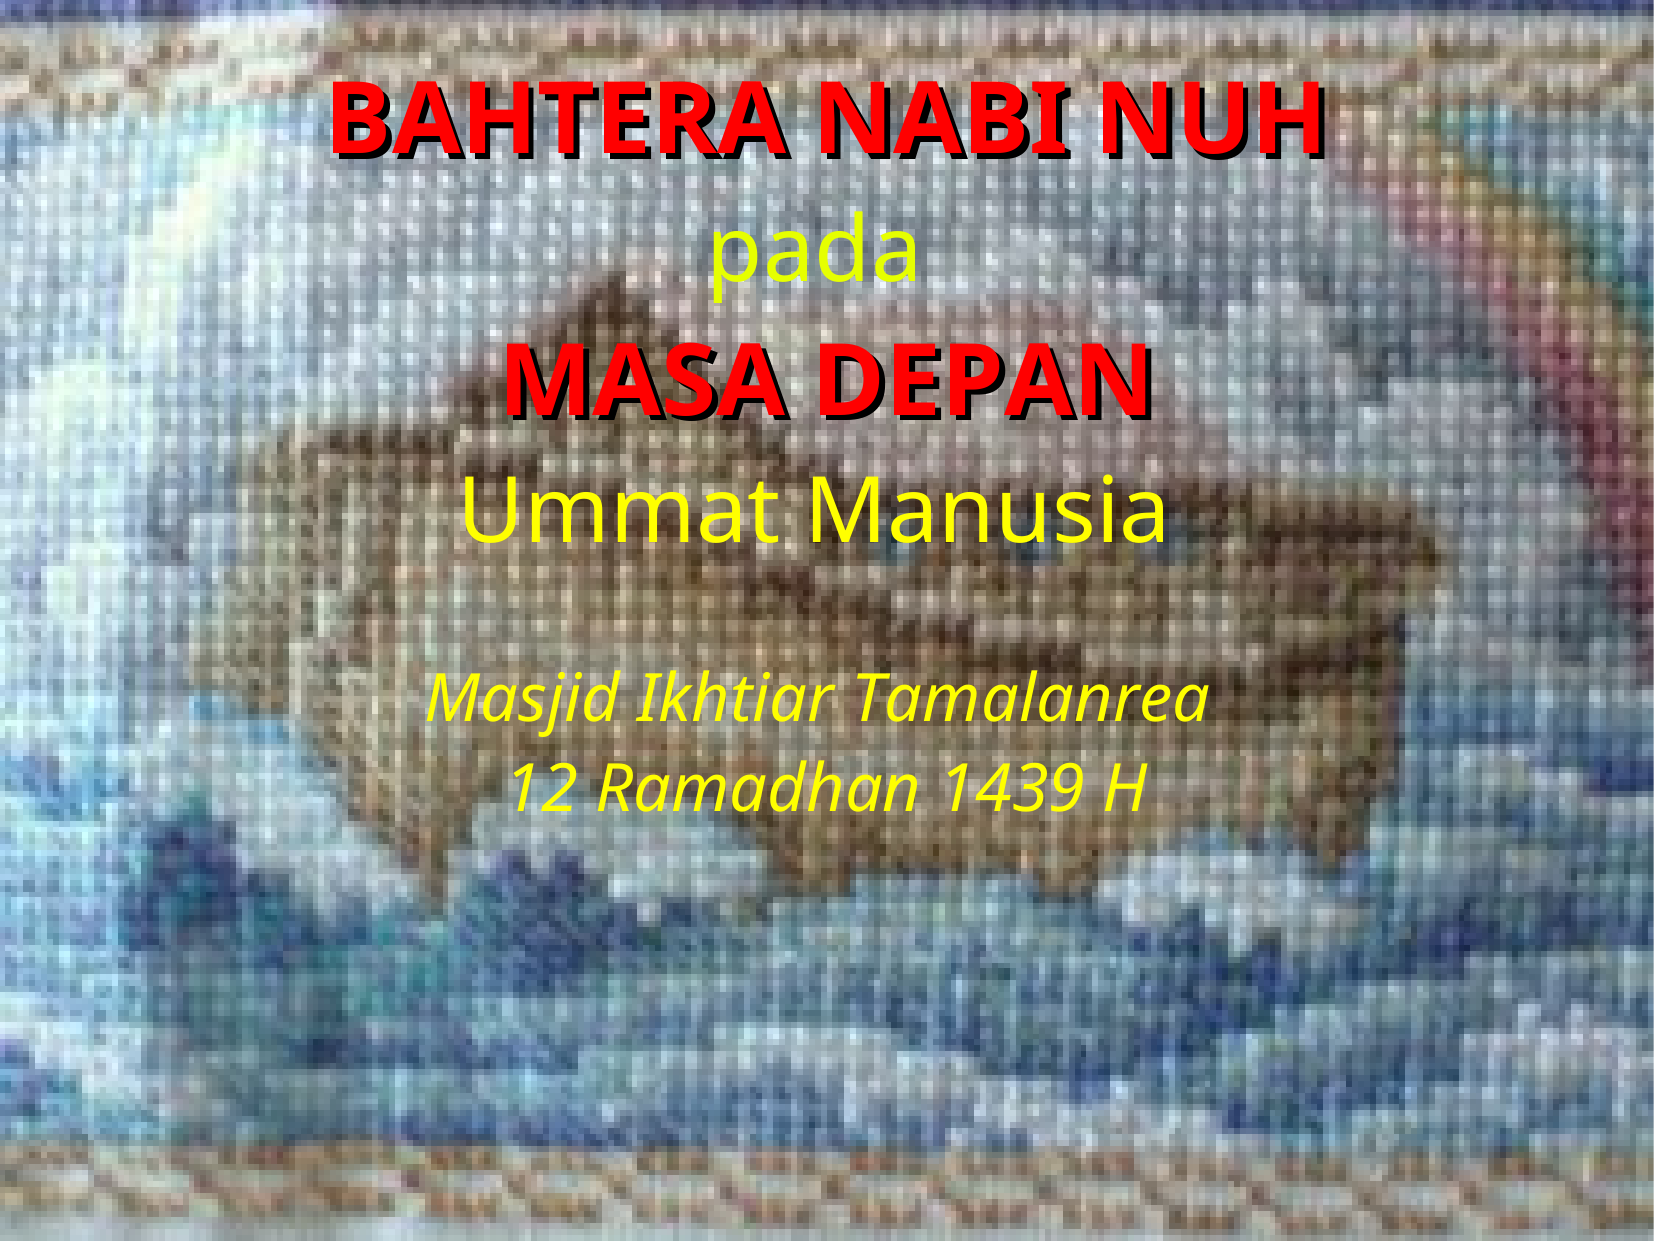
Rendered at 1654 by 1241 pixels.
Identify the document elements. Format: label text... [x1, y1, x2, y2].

title BAHTERA NABI NUH pada MASA DEPAN Ummat Manusia [82, 103, 1571, 290]
picture [0, 0, 1654, 1241]
subtitle Masjid Ikhtiar Tamalanrea 12 Ramadhan 1439 H [82, 290, 1571, 1010]
